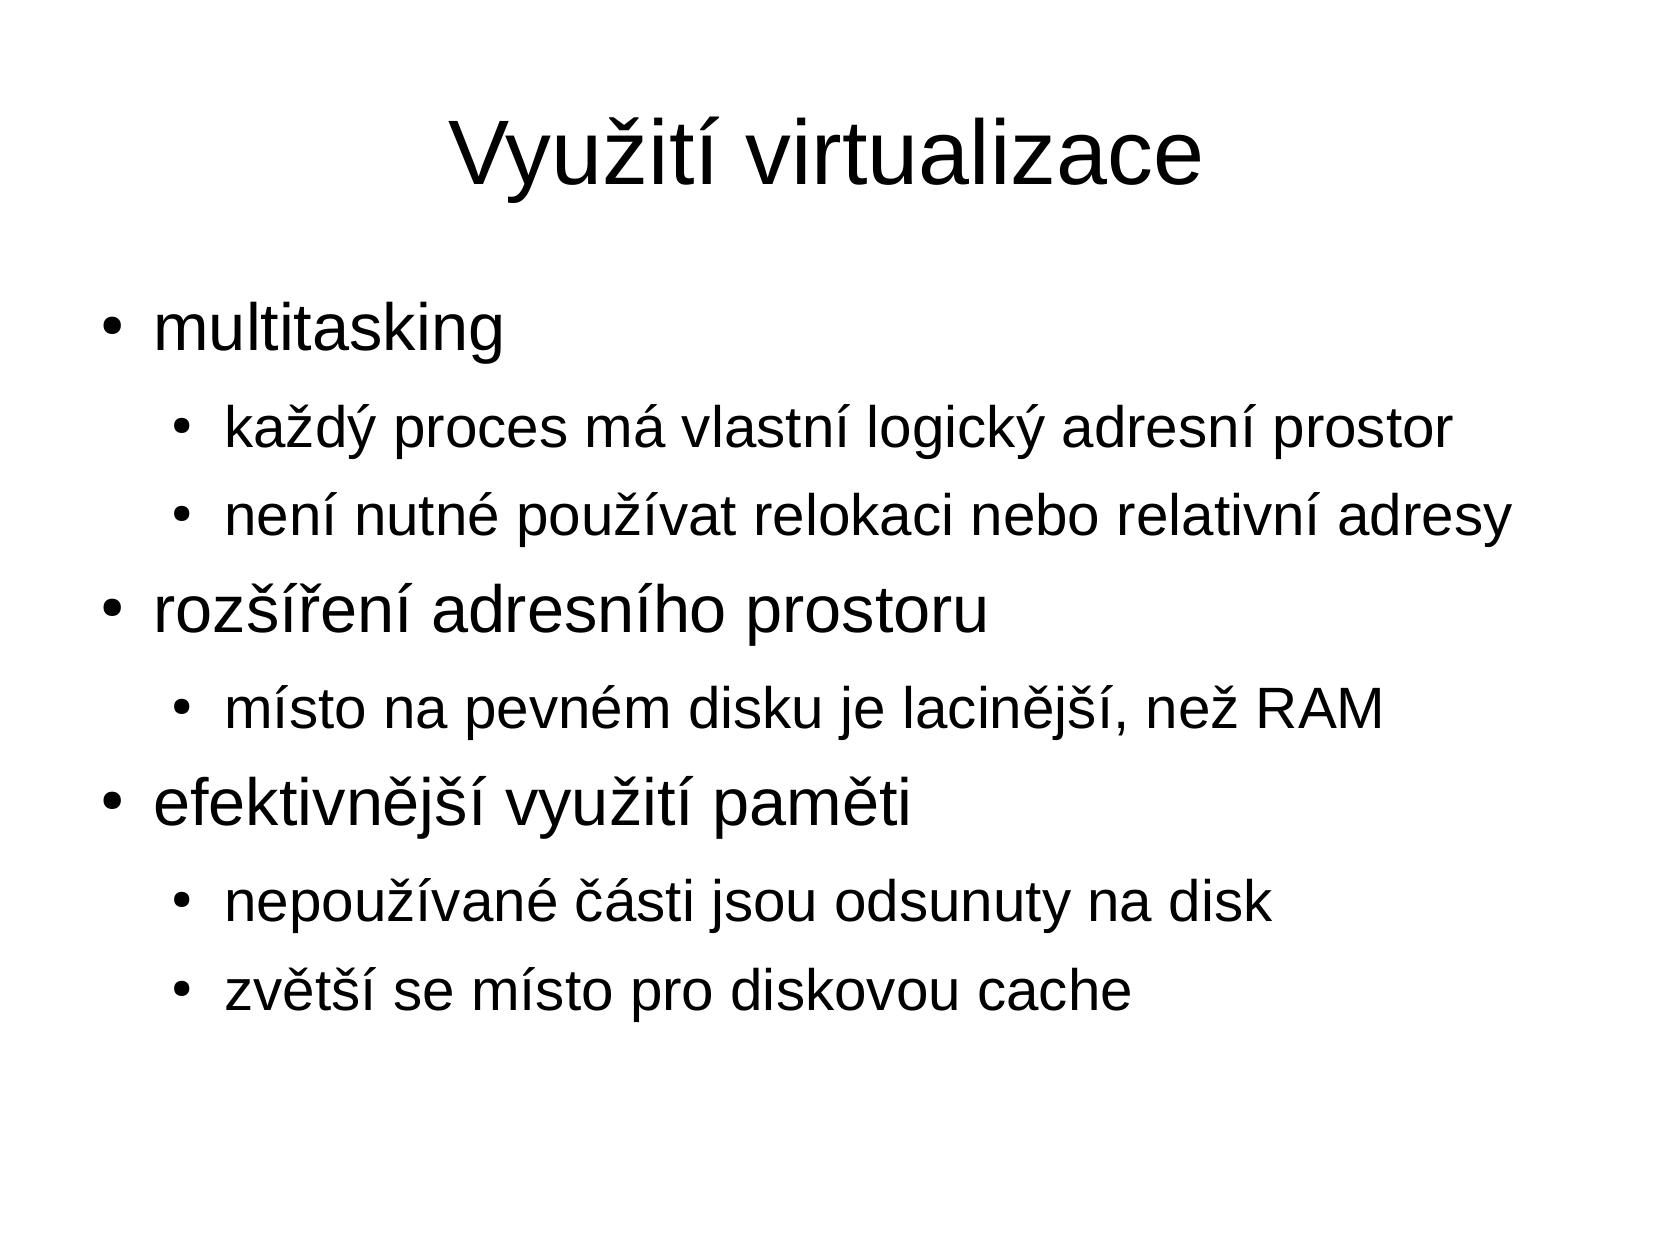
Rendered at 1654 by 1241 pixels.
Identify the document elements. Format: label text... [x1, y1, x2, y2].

list multitasking každý proces má vlastní logický adresní prostor není nutné používat relokaci nebo relativní adresy rozšíření adresního prostoru místo na pevném disku je lacinější, než RAM efektivnější využití paměti nepoužívané části jsou odsunuty na disk zvětší se místo pro diskovou cache [82, 290, 1571, 1094]
title Využití virtualizace [82, 56, 1571, 250]
